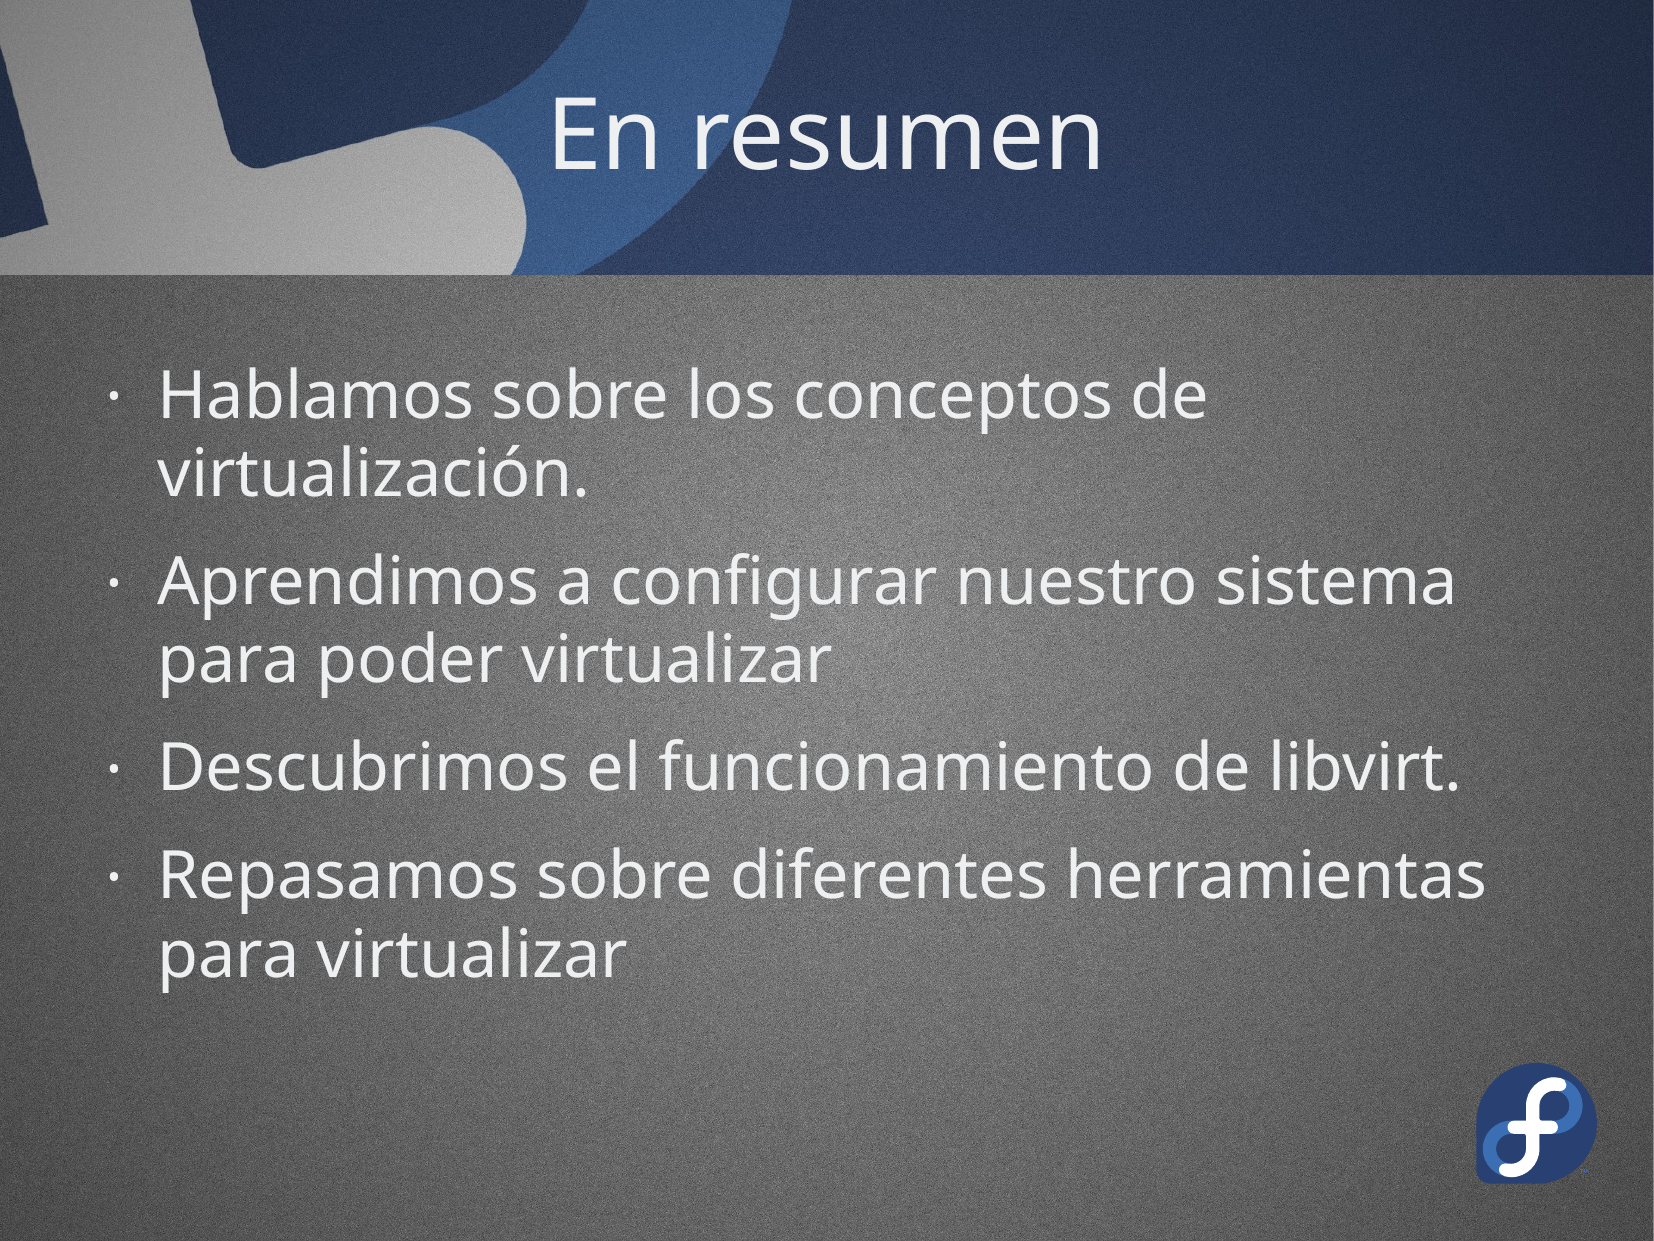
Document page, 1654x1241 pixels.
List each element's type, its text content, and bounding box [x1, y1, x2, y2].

picture [0, 0, 1654, 1241]
text_box Hablamos sobre los conceptos de virtualización. Aprendimos a configurar nuestro sistema para poder virtualizar Descubrimos el funcionamiento de libvirt. Repasamos sobre diferentes herramientas para virtualizar [88, 354, 1565, 1064]
text_box En resumen [88, 29, 1565, 237]
